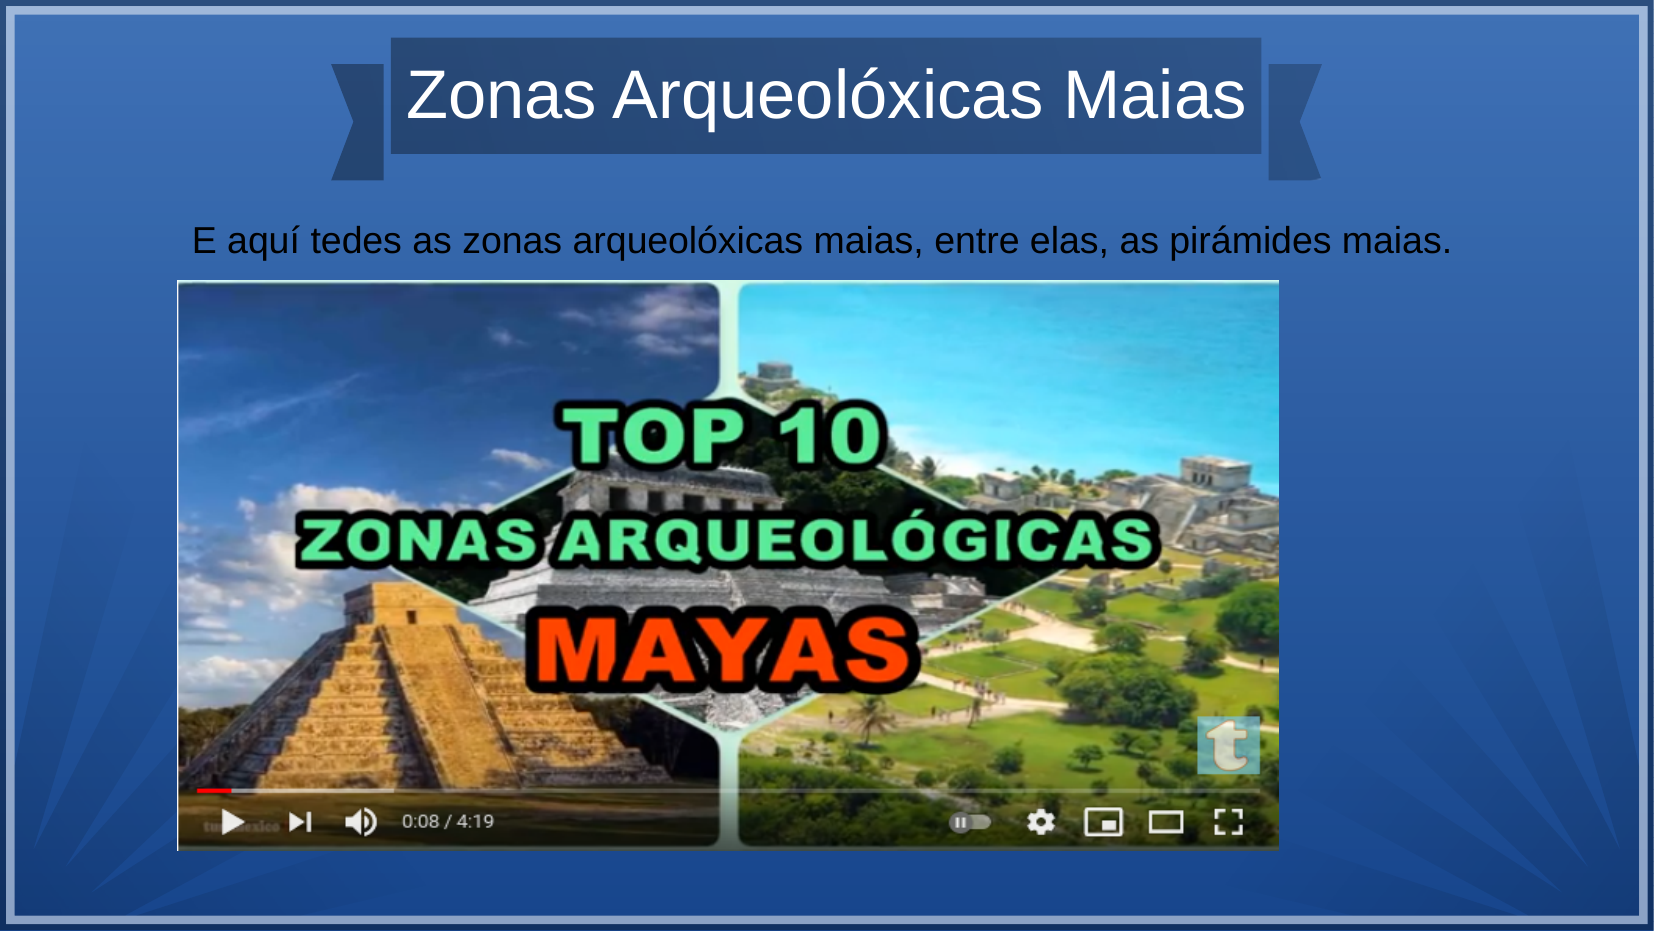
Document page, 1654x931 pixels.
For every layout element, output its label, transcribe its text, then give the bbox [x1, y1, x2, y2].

title Zonas Arqueolóxicas Maias [389, 35, 1264, 154]
text_box E aquí tedes as zonas arqueolóxicas maias, entre elas, as pirámides maias. [177, 212, 1512, 270]
picture [177, 280, 1279, 851]
